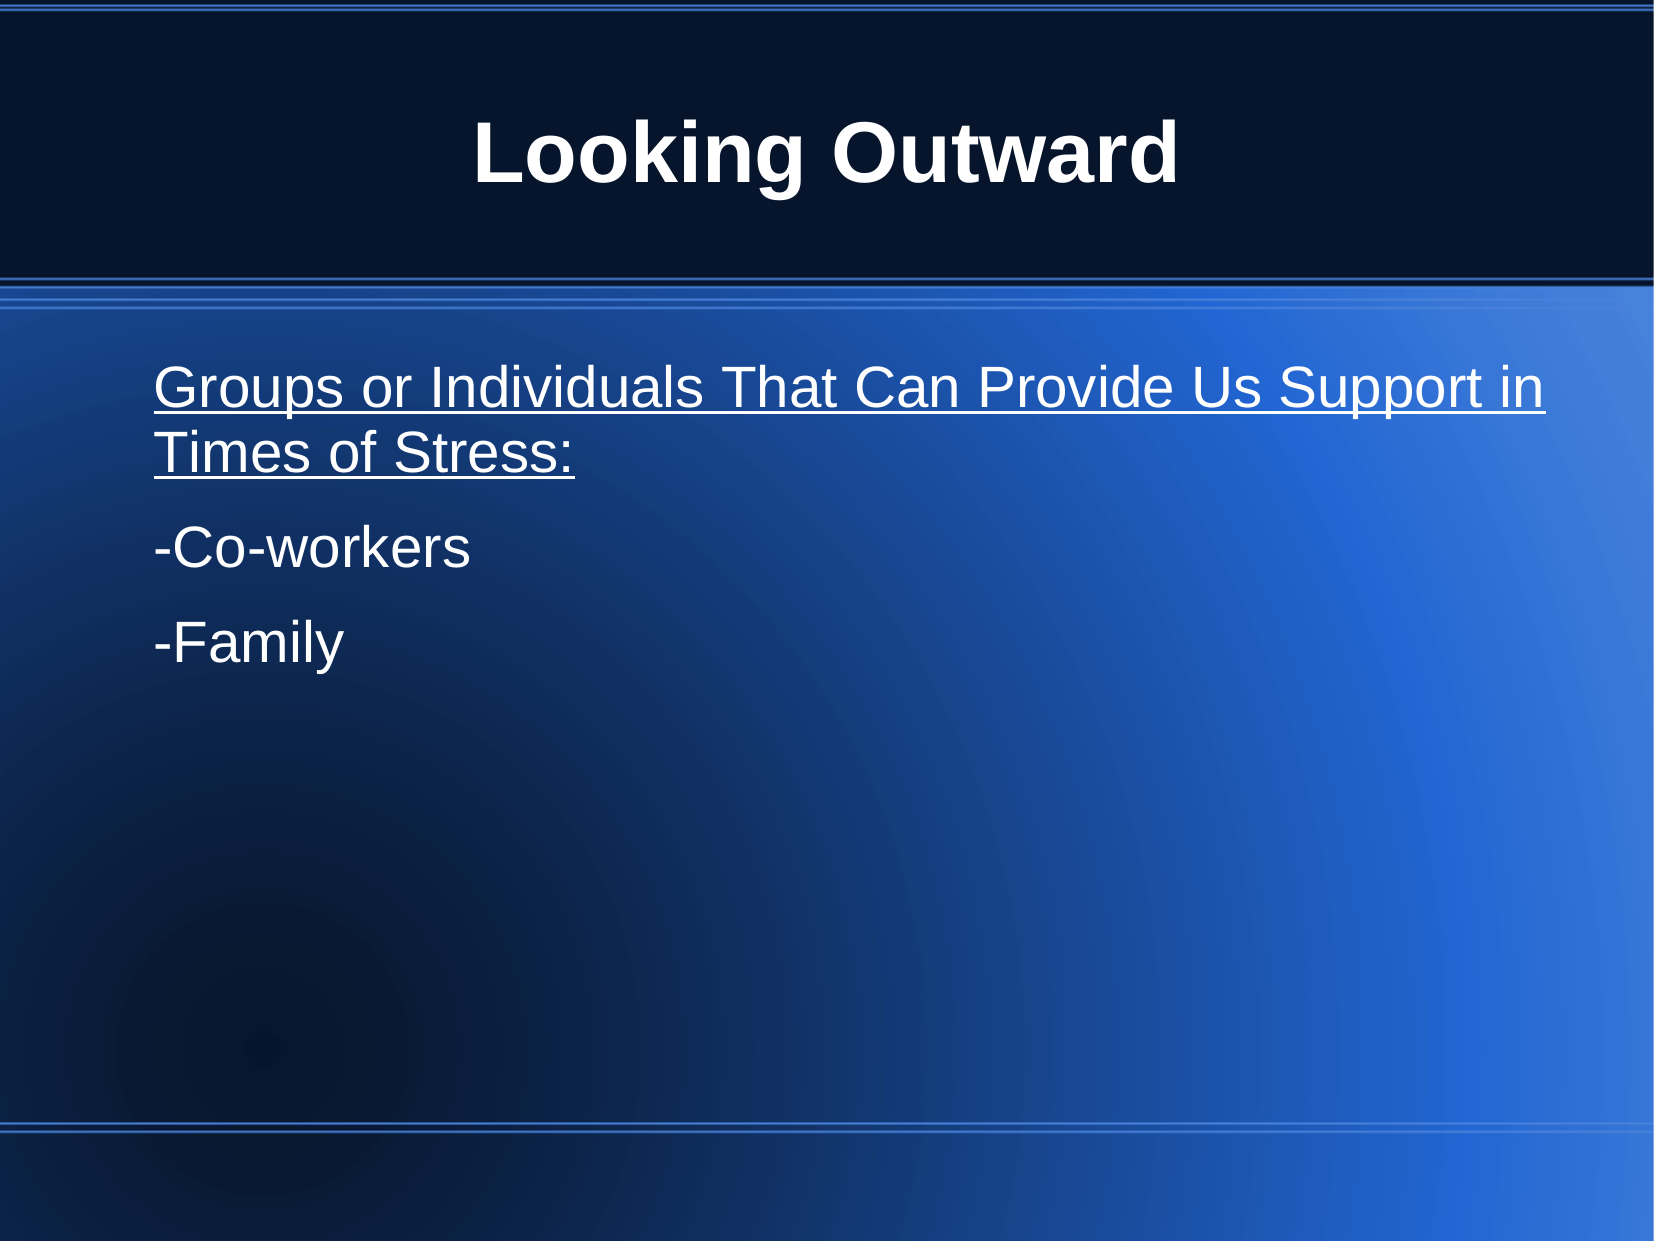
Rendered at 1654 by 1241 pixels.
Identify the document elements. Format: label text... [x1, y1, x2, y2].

title Looking Outward [82, 49, 1571, 257]
list Groups or Individuals That Can Provide Us Support in Times of Stress: -Co-workers -Family [82, 355, 1571, 1058]
picture [0, 0, 1654, 1241]
